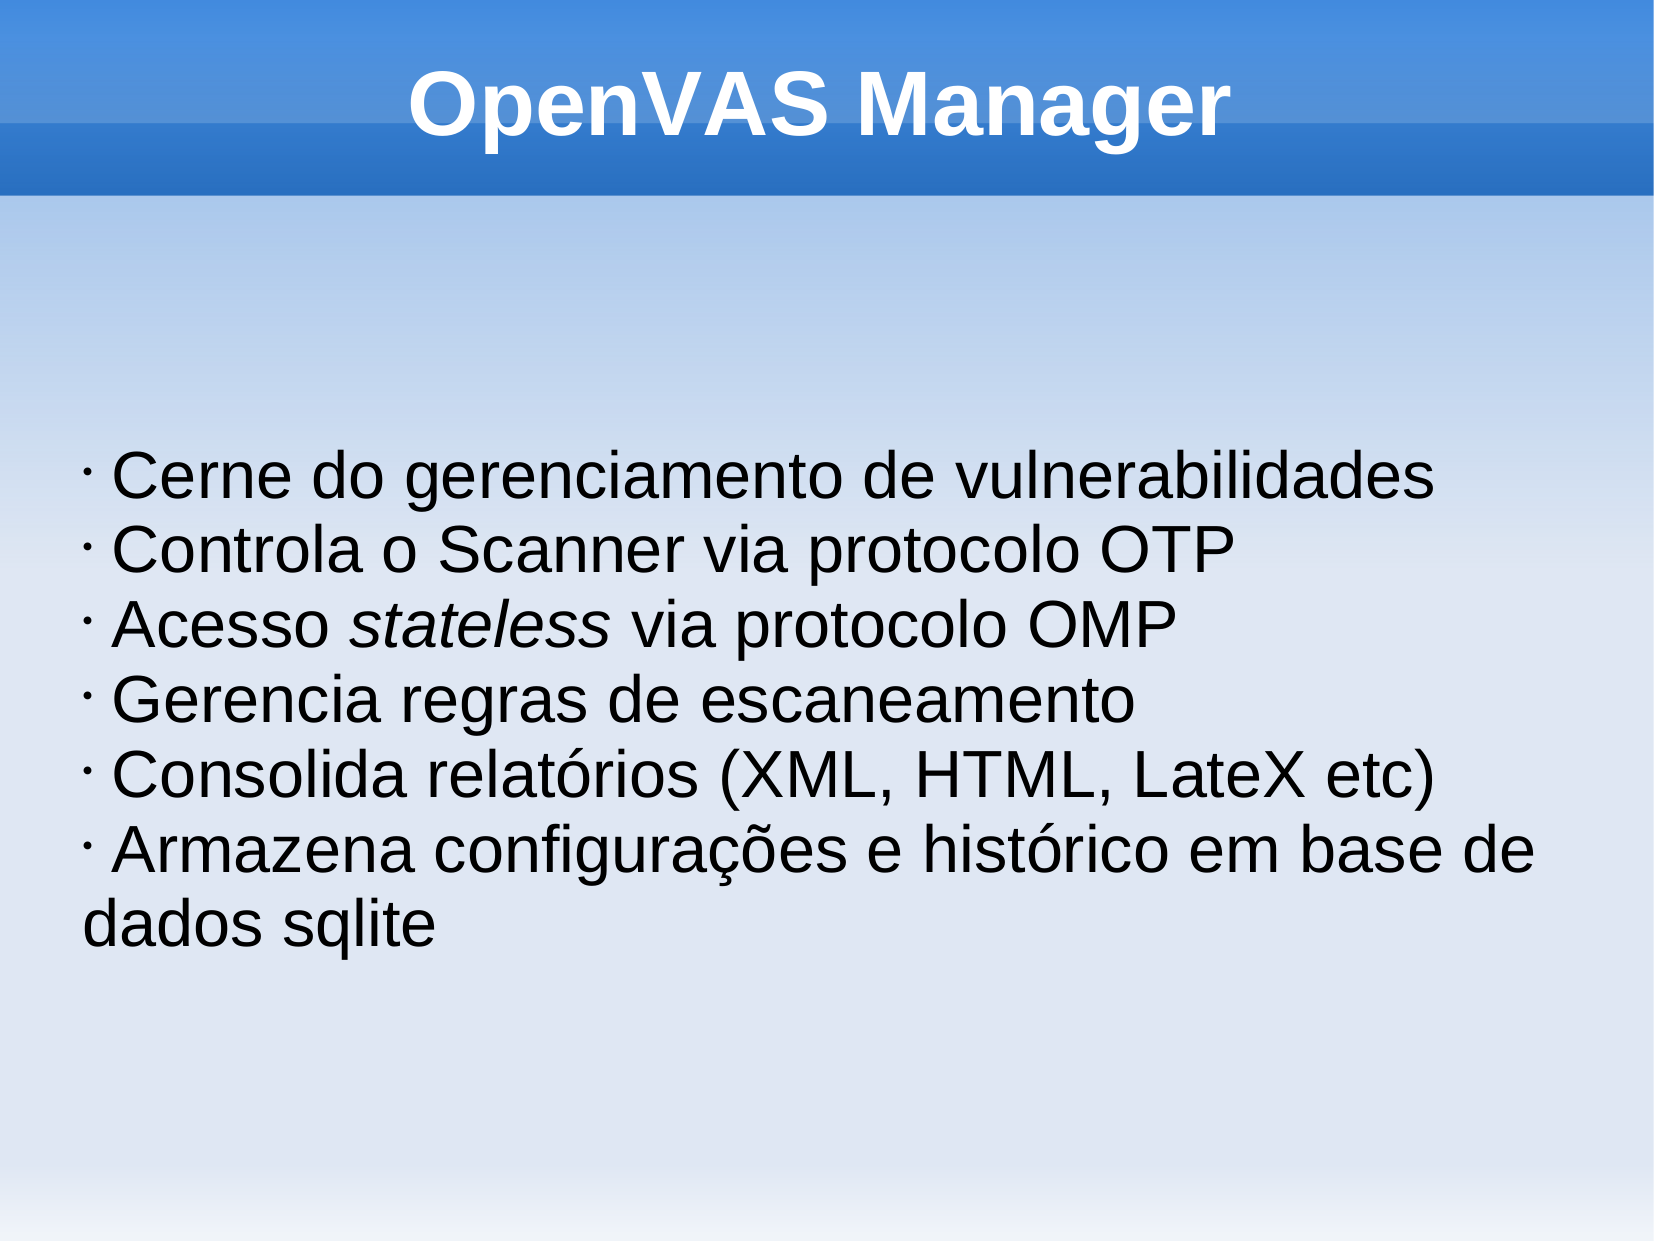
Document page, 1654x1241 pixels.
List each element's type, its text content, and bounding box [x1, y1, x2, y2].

title OpenVAS Manager [76, 0, 1565, 208]
picture [0, 0, 1654, 1241]
subtitle Cerne do gerenciamento de vulnerabilidades Controla o Scanner via protocolo OTP Acesso stateless via protocolo OMP Gerencia regras de escaneamento Consolida relatórios (XML, HTML, LateX etc) Armazena configurações e histórico em base de dados sqlite [82, 290, 1571, 1109]
